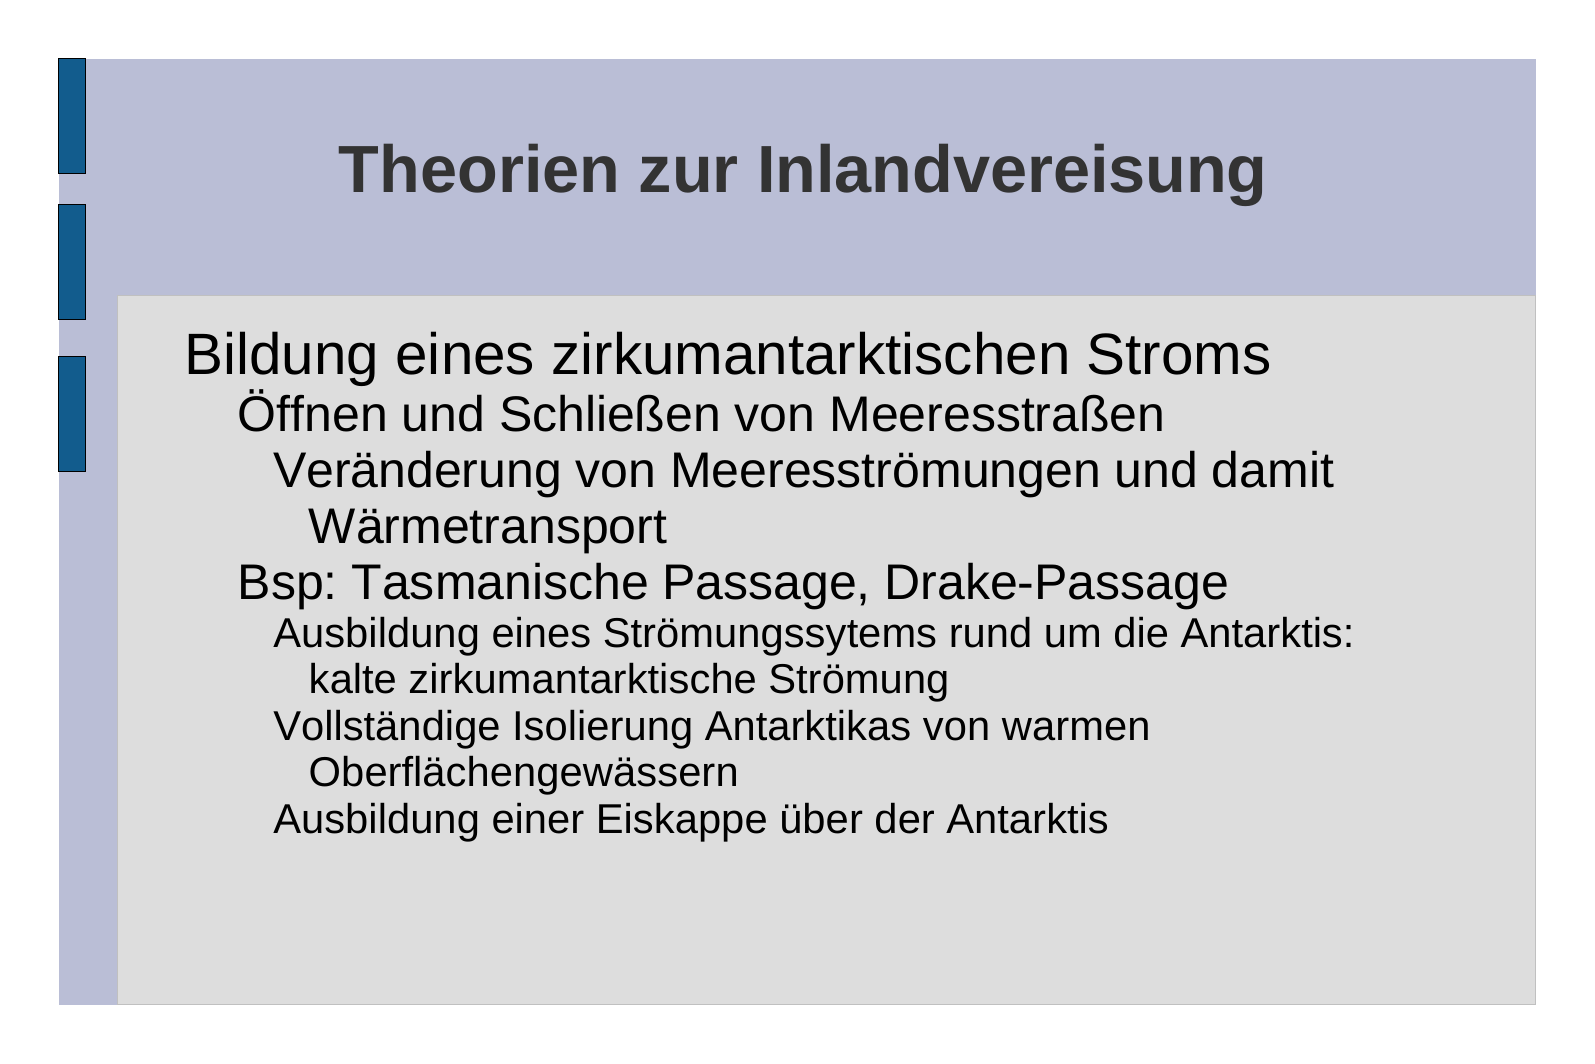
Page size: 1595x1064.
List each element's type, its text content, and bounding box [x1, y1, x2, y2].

title Theorien zur Inlandvereisung [167, 106, 1429, 308]
list Bildung eines zirkumantarktischen Stroms Öffnen und Schließen von Meeresstraßen Veränderung von Meeresströmungen und damit Wärmetransport Bsp: Tasmanische Passage, Drake-Passage Ausbildung eines Strömungssytems rund um die Antarktis: kalte zirkumantarktische Strömung Vollständige Isolierung Antarktikas von warmen Oberflächengewässern Ausbildung einer Eiskappe über der Antarktis [167, 321, 1429, 1016]
